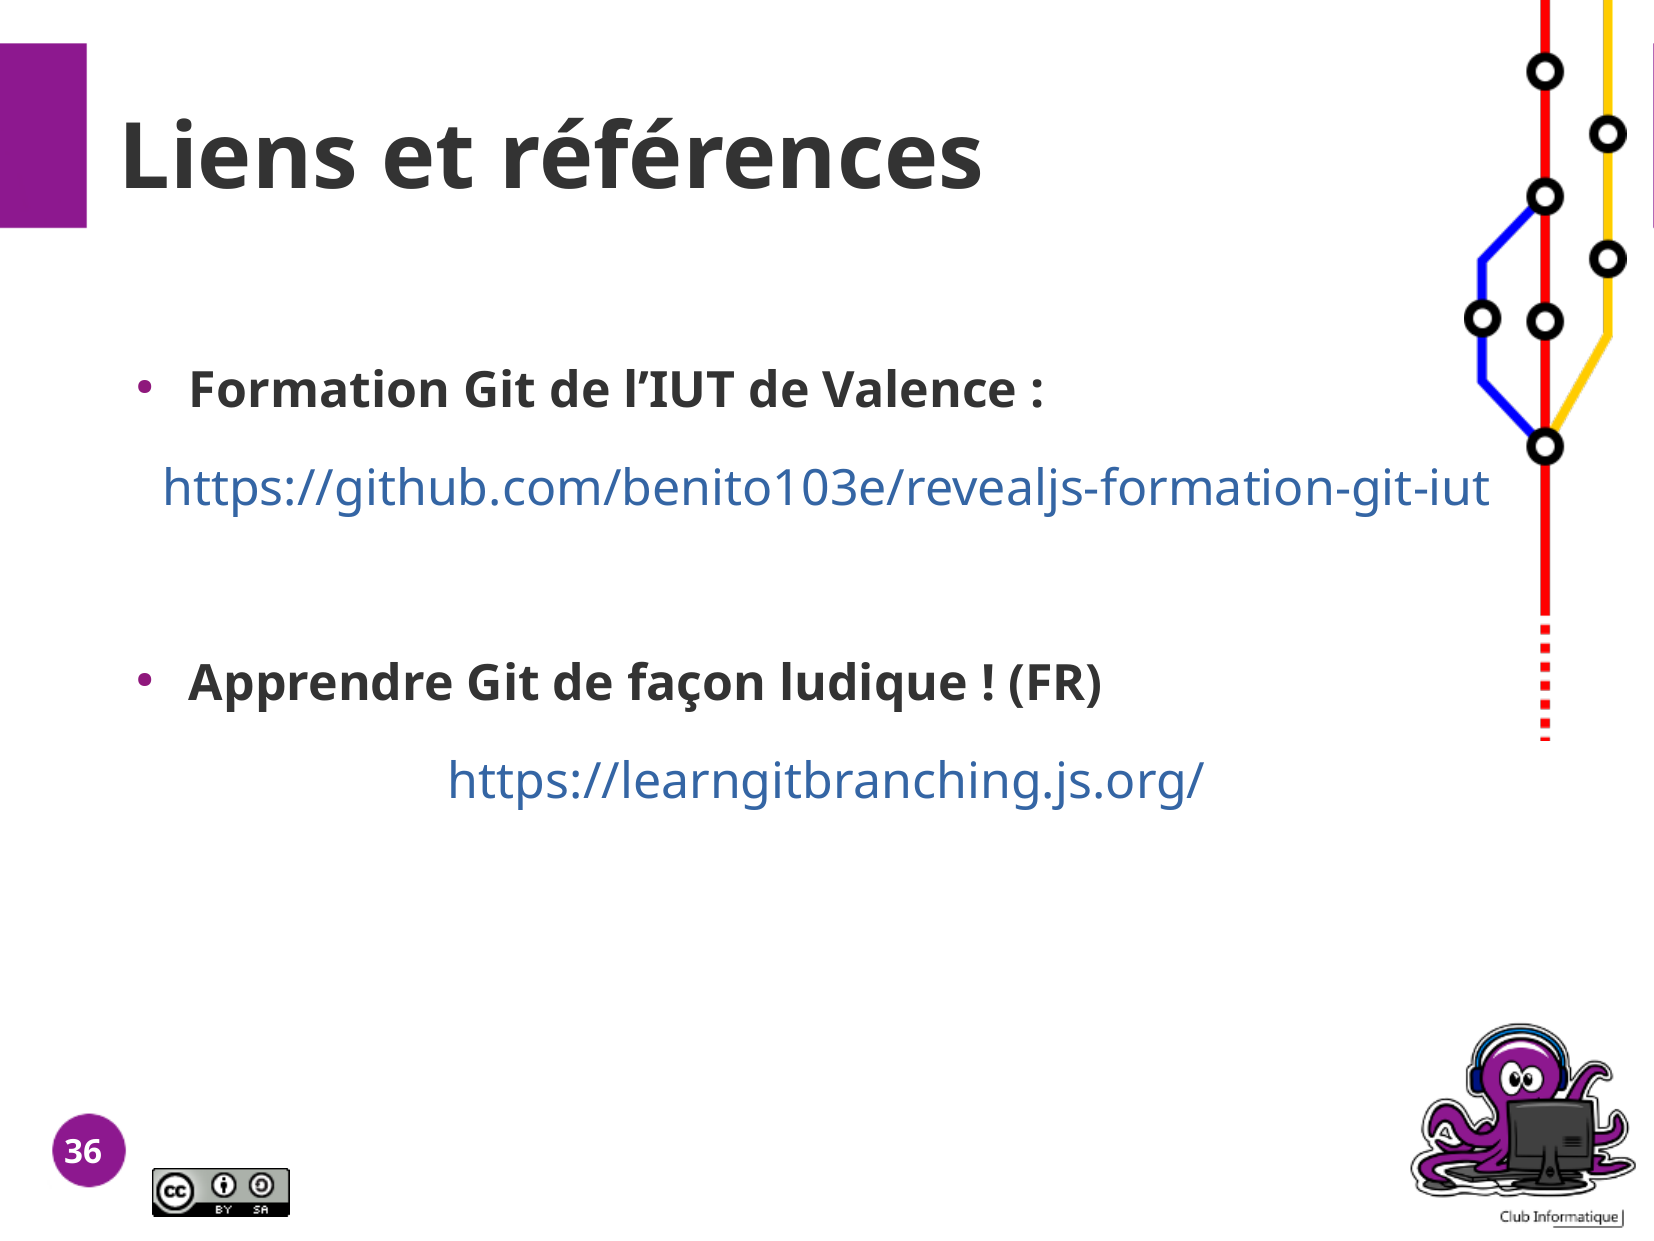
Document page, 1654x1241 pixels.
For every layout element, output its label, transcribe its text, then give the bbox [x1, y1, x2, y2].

title Liens et références [118, 49, 1572, 257]
picture [0, 0, 1654, 1241]
list Formation Git de l’IUT de Valence : https://github.com/benito103e/revealjs-formation-git-iut Apprendre Git de façon ludique ! (FR) https://learngitbranching.js.org/ [118, 354, 1536, 1217]
